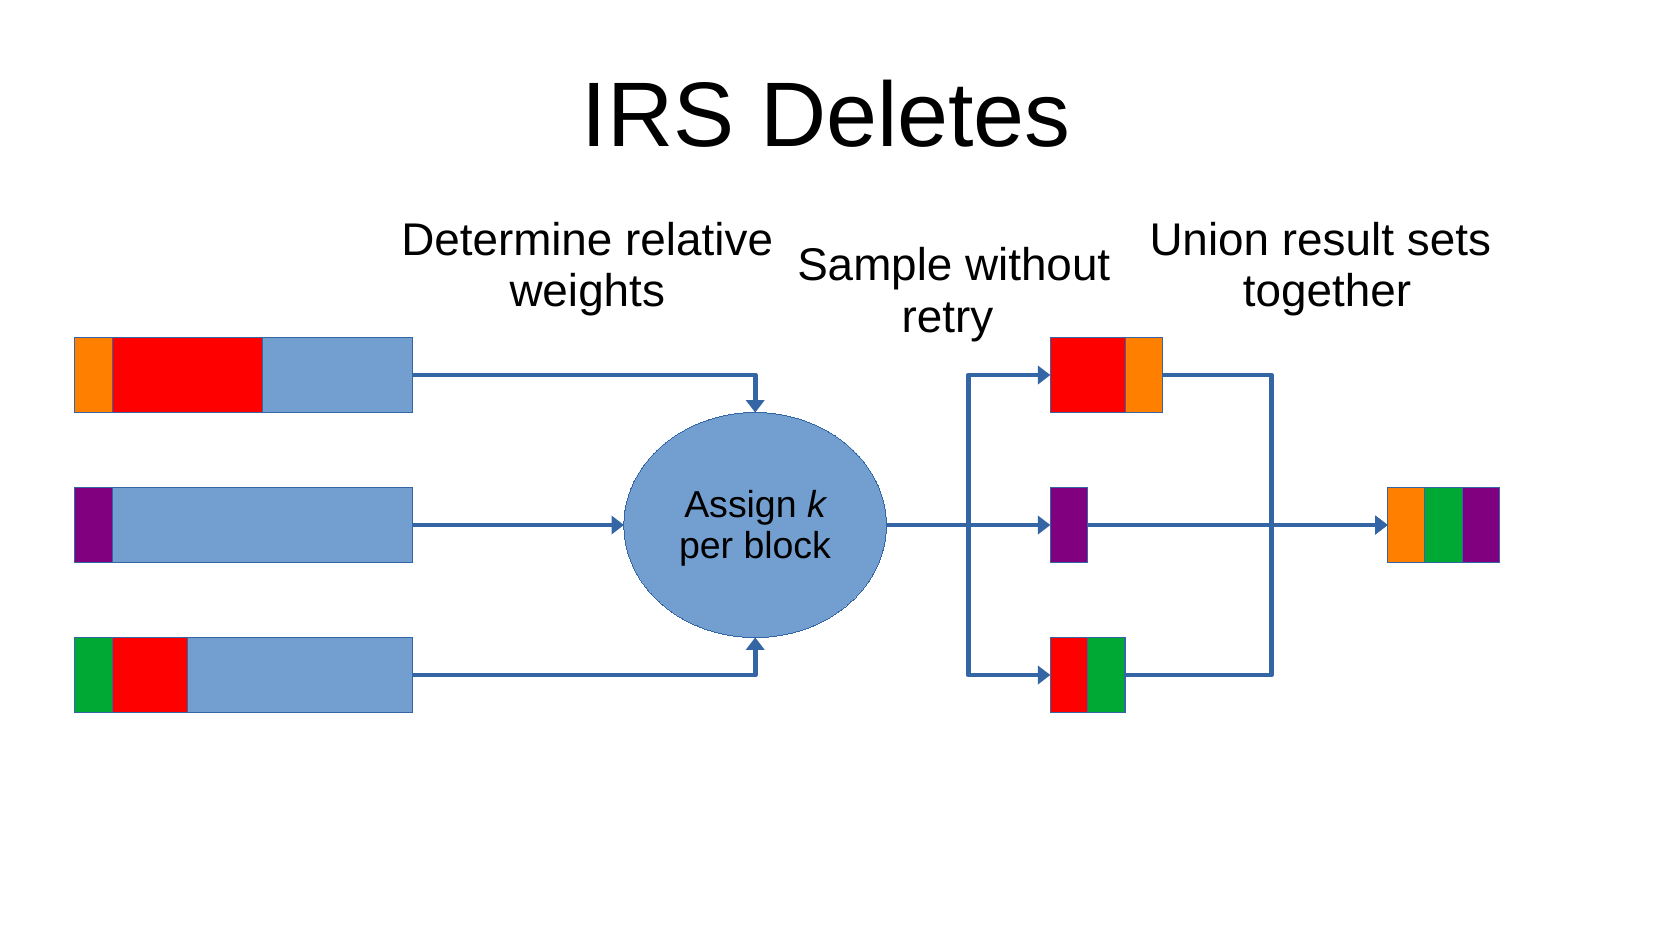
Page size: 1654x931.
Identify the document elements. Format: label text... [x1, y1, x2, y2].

title IRS Deletes [82, 37, 1571, 193]
text_box [74, 337, 413, 413]
text_box Determine relative weights [386, 206, 788, 324]
text_box [1050, 337, 1163, 413]
text_box Assign k per block [623, 412, 887, 638]
text_box [1050, 637, 1126, 713]
text_box [1387, 487, 1500, 563]
text_box Union result sets together [1134, 206, 1519, 324]
text_box [1050, 487, 1088, 563]
text_box Sample without retry [782, 231, 1126, 350]
text_box [74, 487, 413, 563]
text_box [74, 637, 413, 713]
